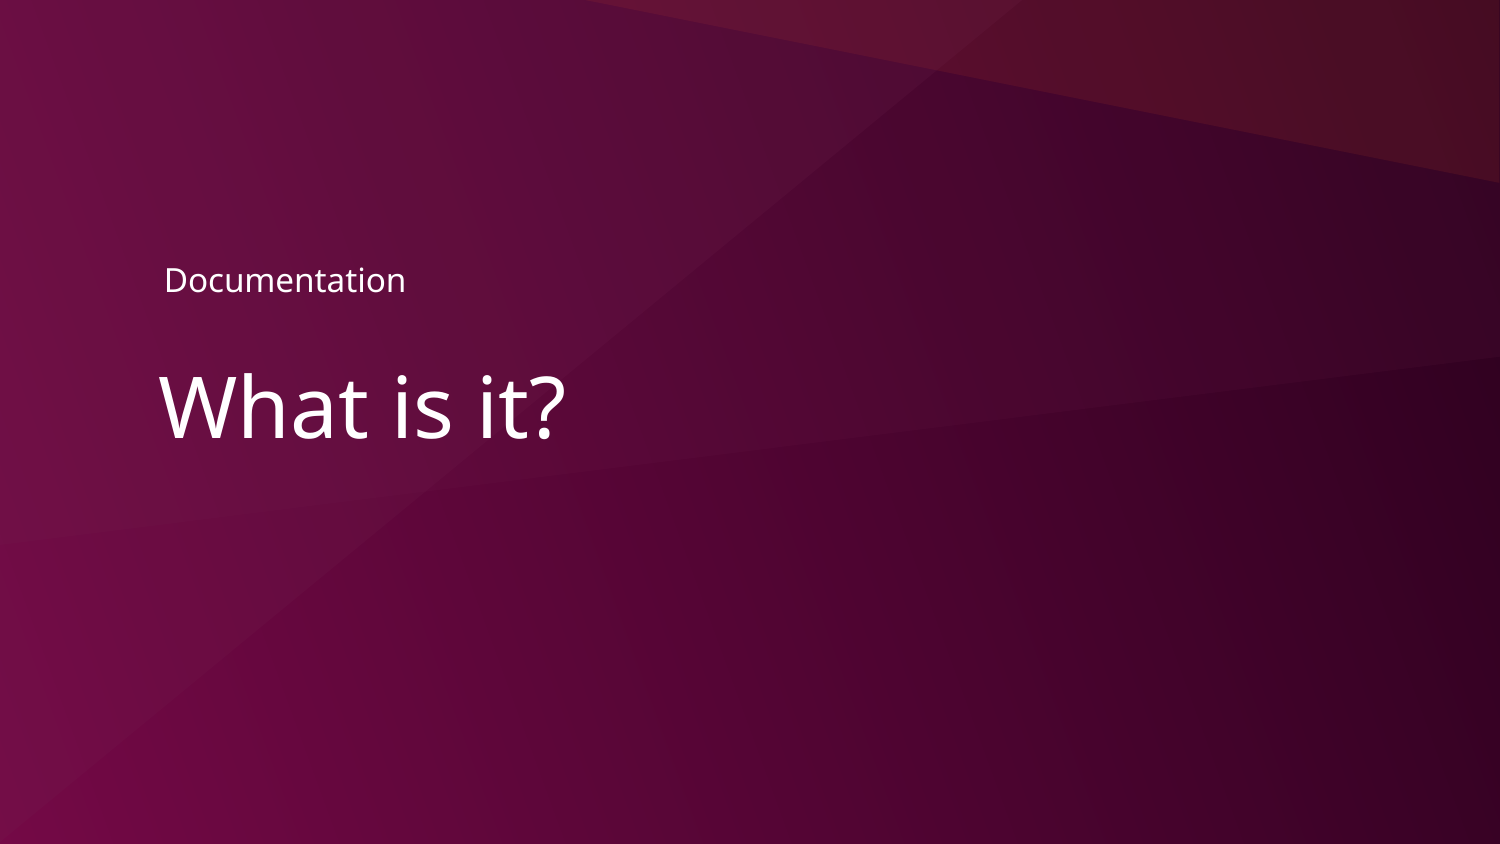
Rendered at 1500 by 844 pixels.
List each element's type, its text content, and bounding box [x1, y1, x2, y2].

subtitle Documentation [163, 259, 940, 324]
title What is it? [158, 352, 1378, 607]
